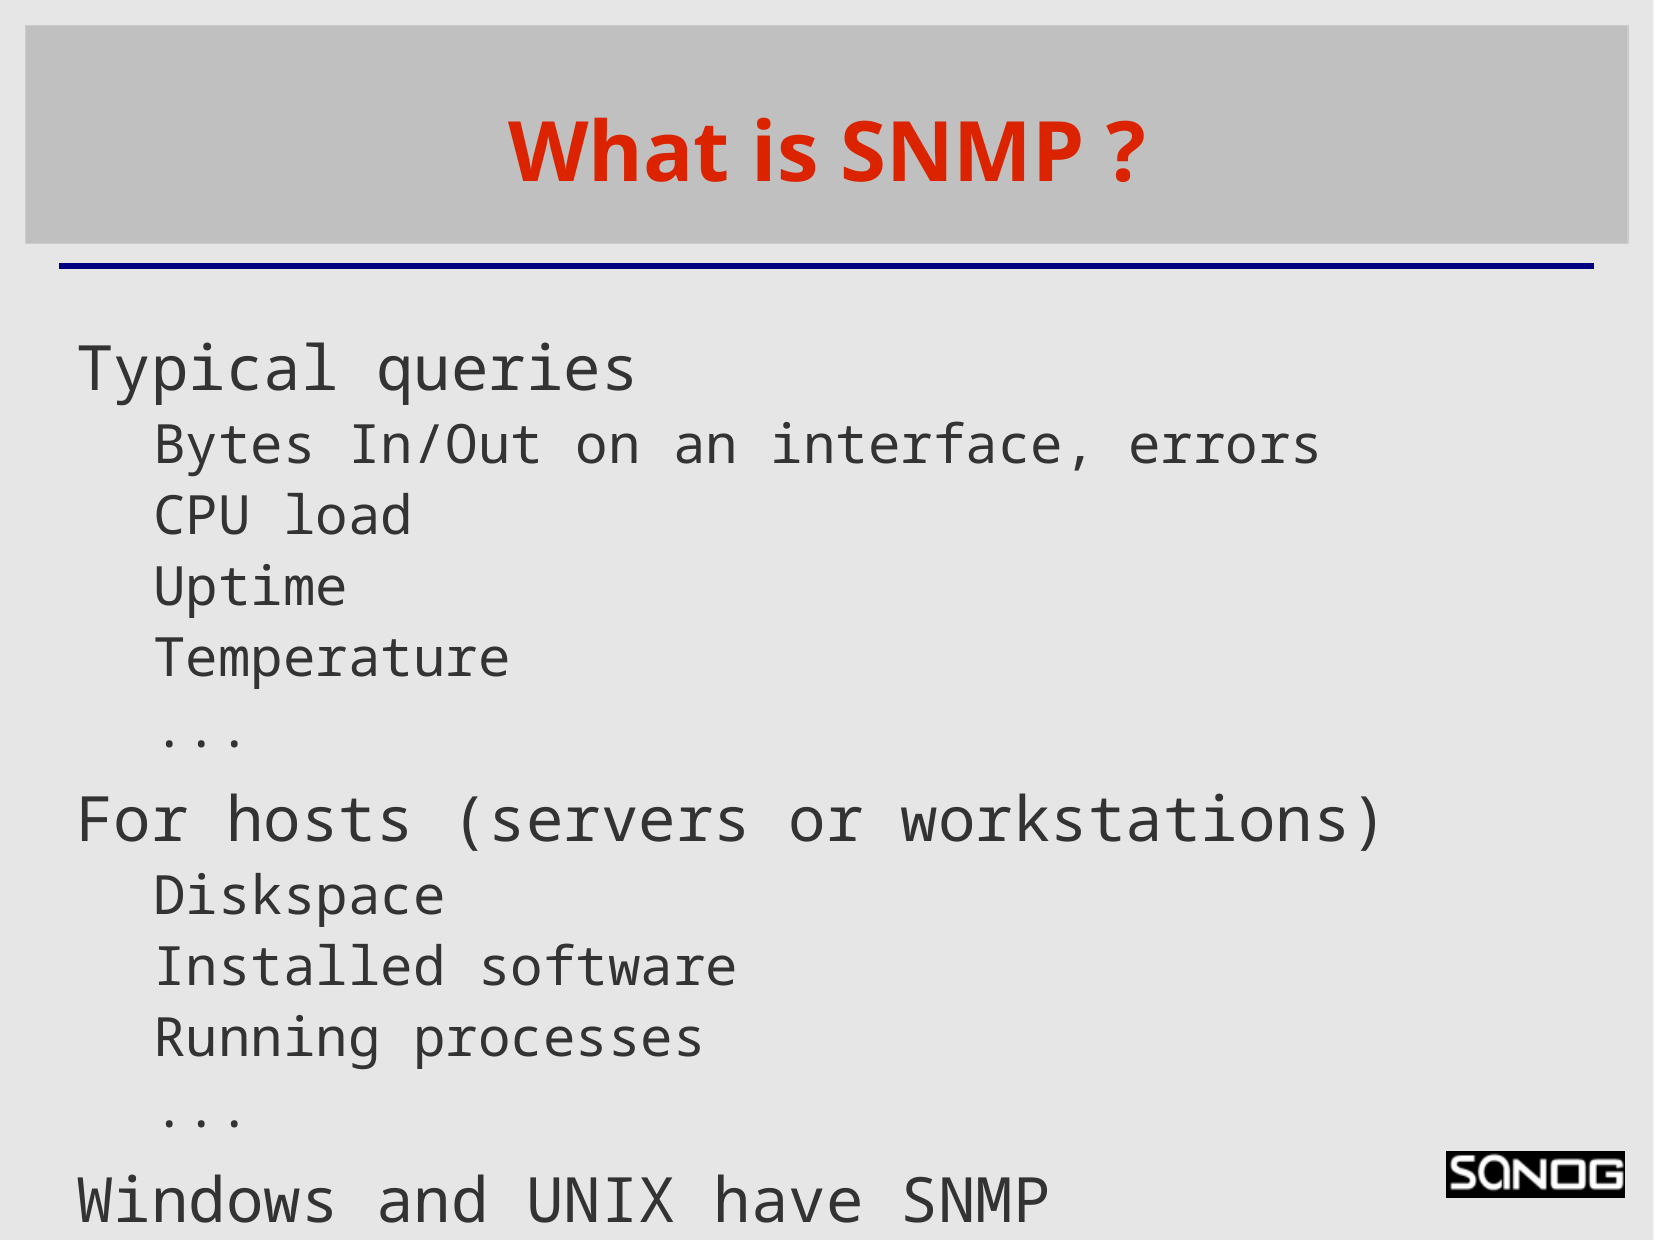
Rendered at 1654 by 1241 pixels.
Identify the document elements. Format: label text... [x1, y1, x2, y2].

picture [1446, 1151, 1625, 1198]
title What is SNMP ? [121, 46, 1534, 254]
list Typical queries Bytes In/Out on an interface, errors CPU load Uptime Temperature ... For hosts (servers or workstations) Diskspace Installed software Running processes ... Windows and UNIX have SNMP [59, 324, 1595, 1135]
